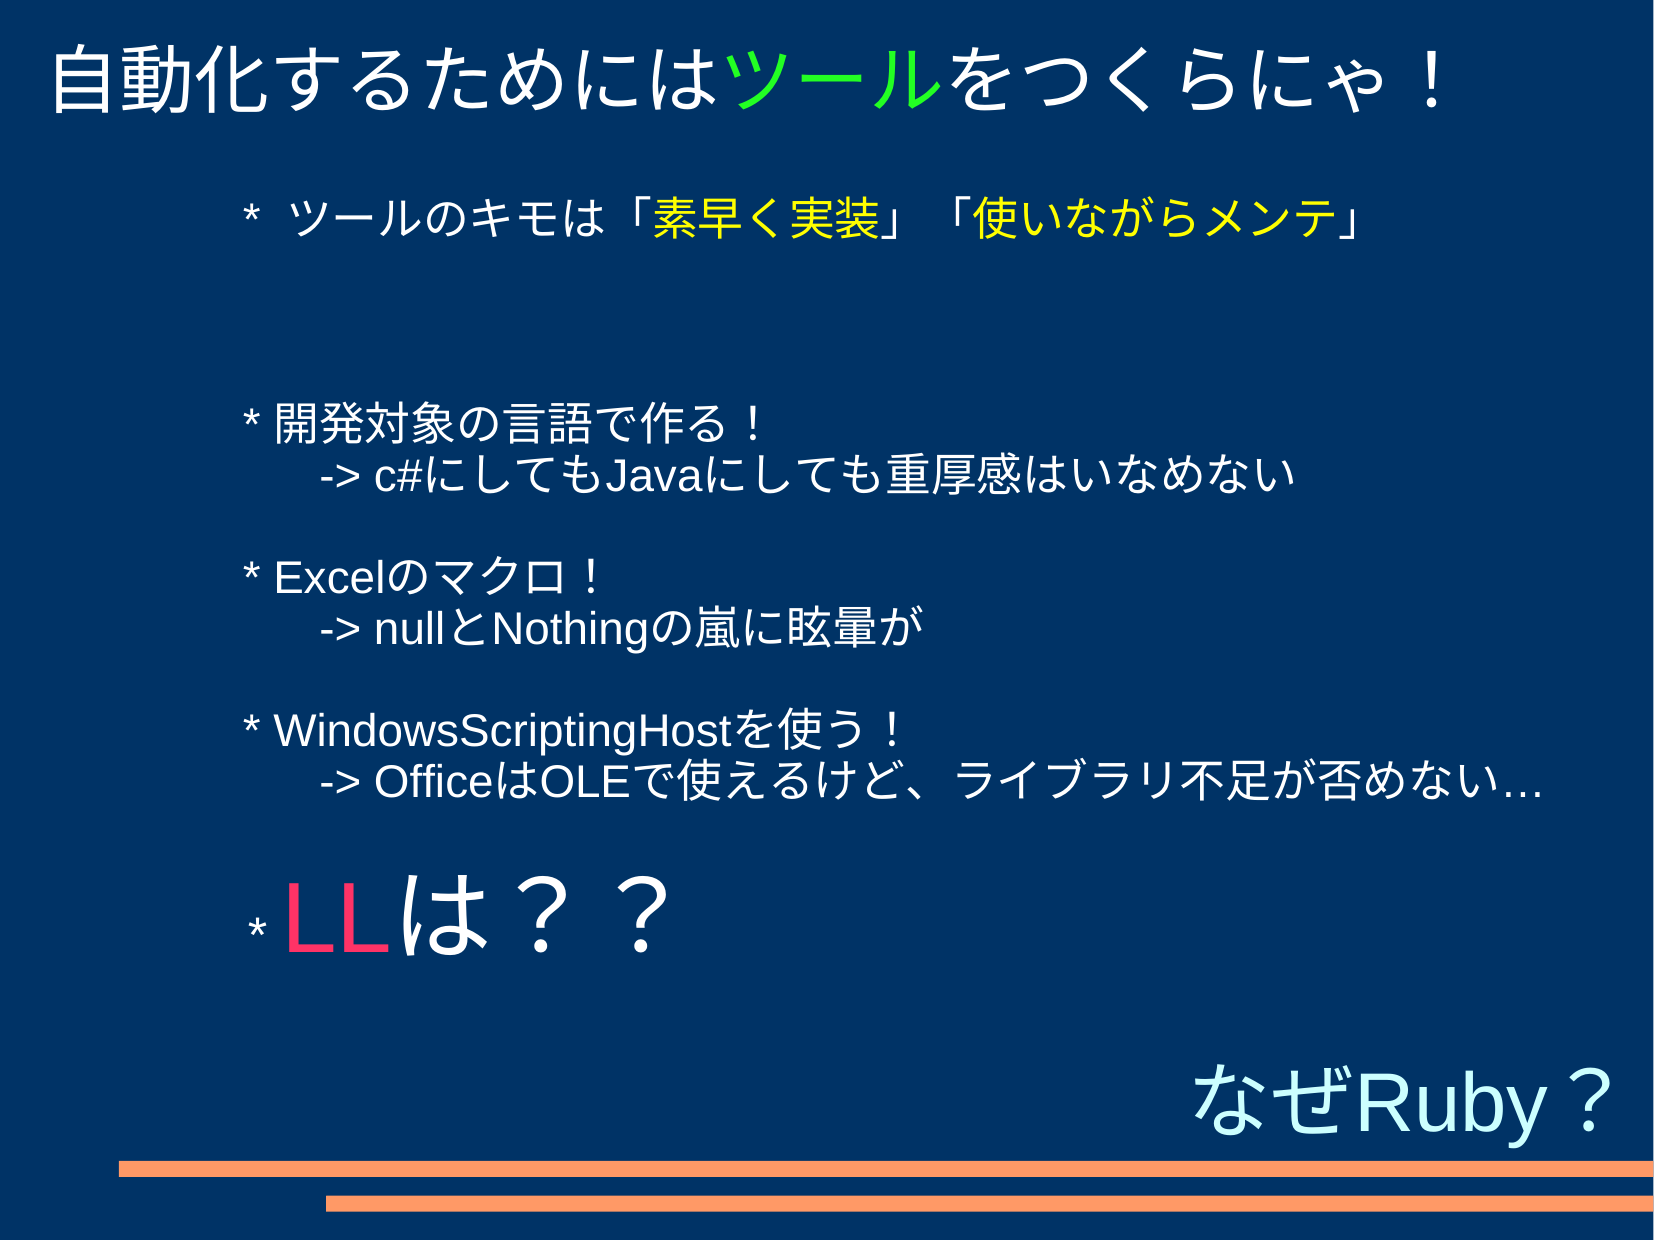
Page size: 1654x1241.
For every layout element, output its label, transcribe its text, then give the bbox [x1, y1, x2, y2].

text_box 自動化するためにはツールをつくらにゃ！ [29, 28, 1624, 119]
text_box * ツールのキモは「素早く実装」「使いながらメンテ」 * 開発対象の言語で作る！ -> c#にしてもJavaにしても重厚感はいなめない * Excelのマクロ！ -> nullとNothingの嵐に眩暈が * WindowsScriptingHostを使う！ -> OfficeはOLEで使えるけど、ライブラリ不足が否めない… * LLは？？ [177, 183, 1624, 1036]
text_box なぜRuby？ [1151, 1043, 1647, 1152]
